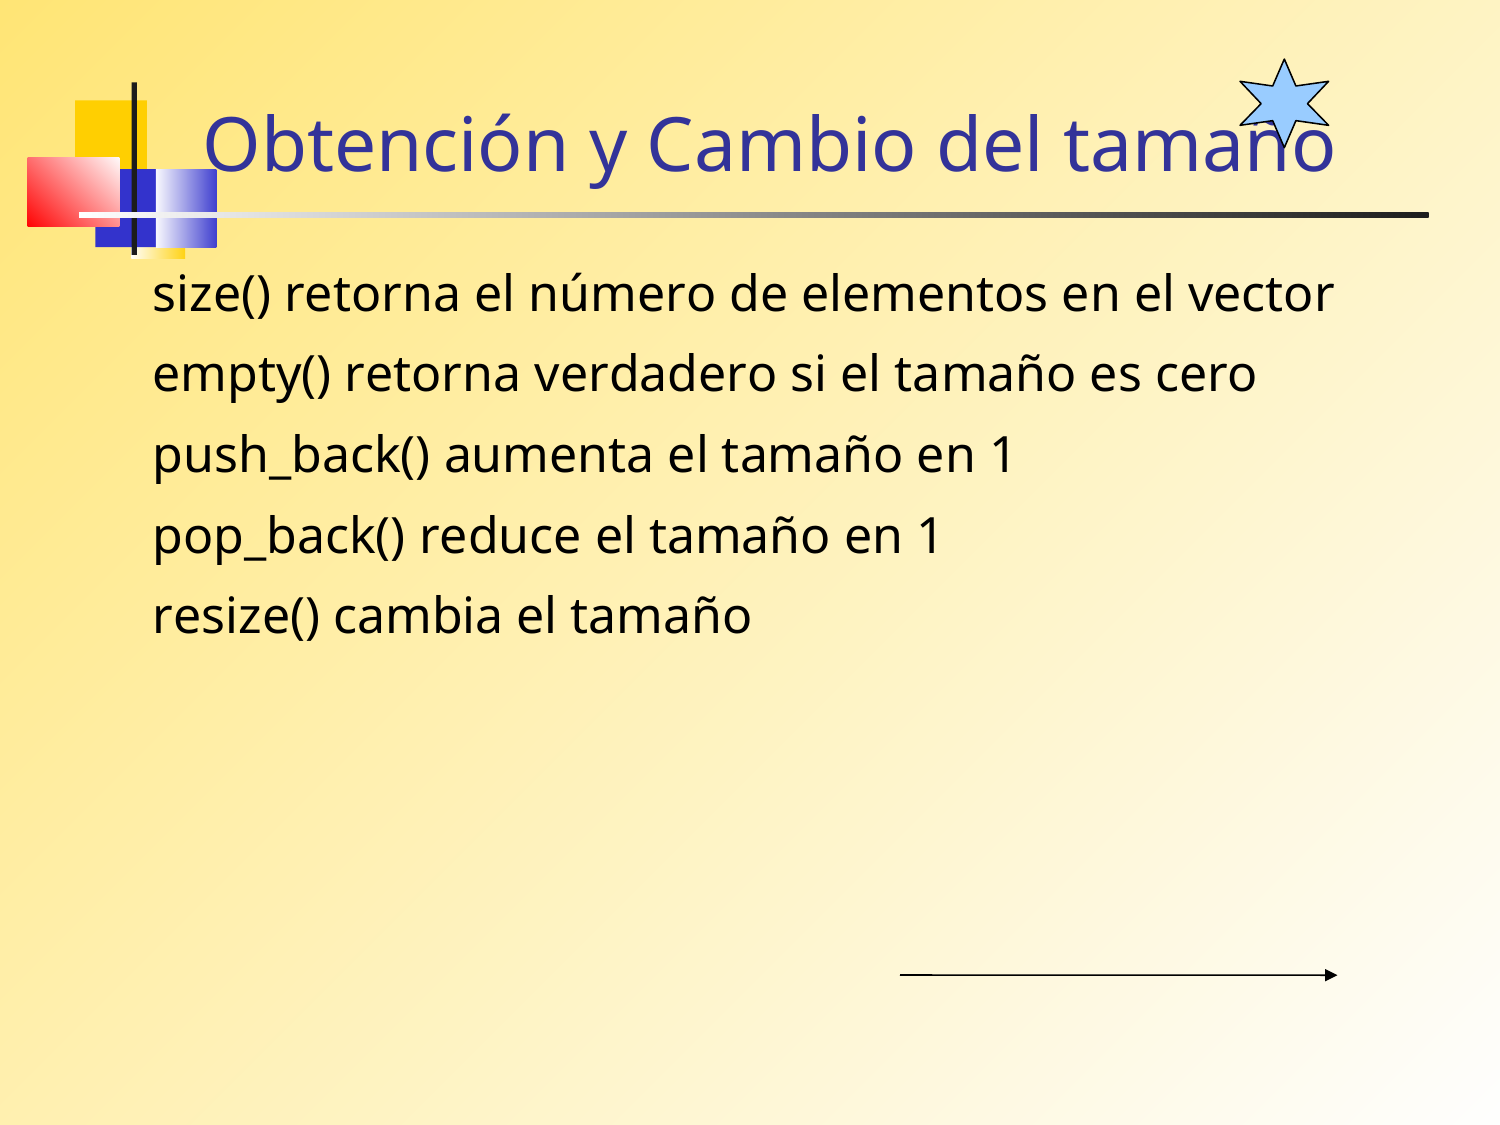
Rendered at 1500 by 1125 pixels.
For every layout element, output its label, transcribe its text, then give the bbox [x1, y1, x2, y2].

text_box [1240, 59, 1329, 148]
title Obtención y Cambio del tamaño [187, 37, 1466, 201]
list size() retorna el número de elementos en el vector empty() retorna verdadero si el tamaño es cero push_back() aumenta el tamaño en 1 pop_back() reduce el tamaño en 1 resize() cambia el tamaño [137, 249, 1463, 1013]
